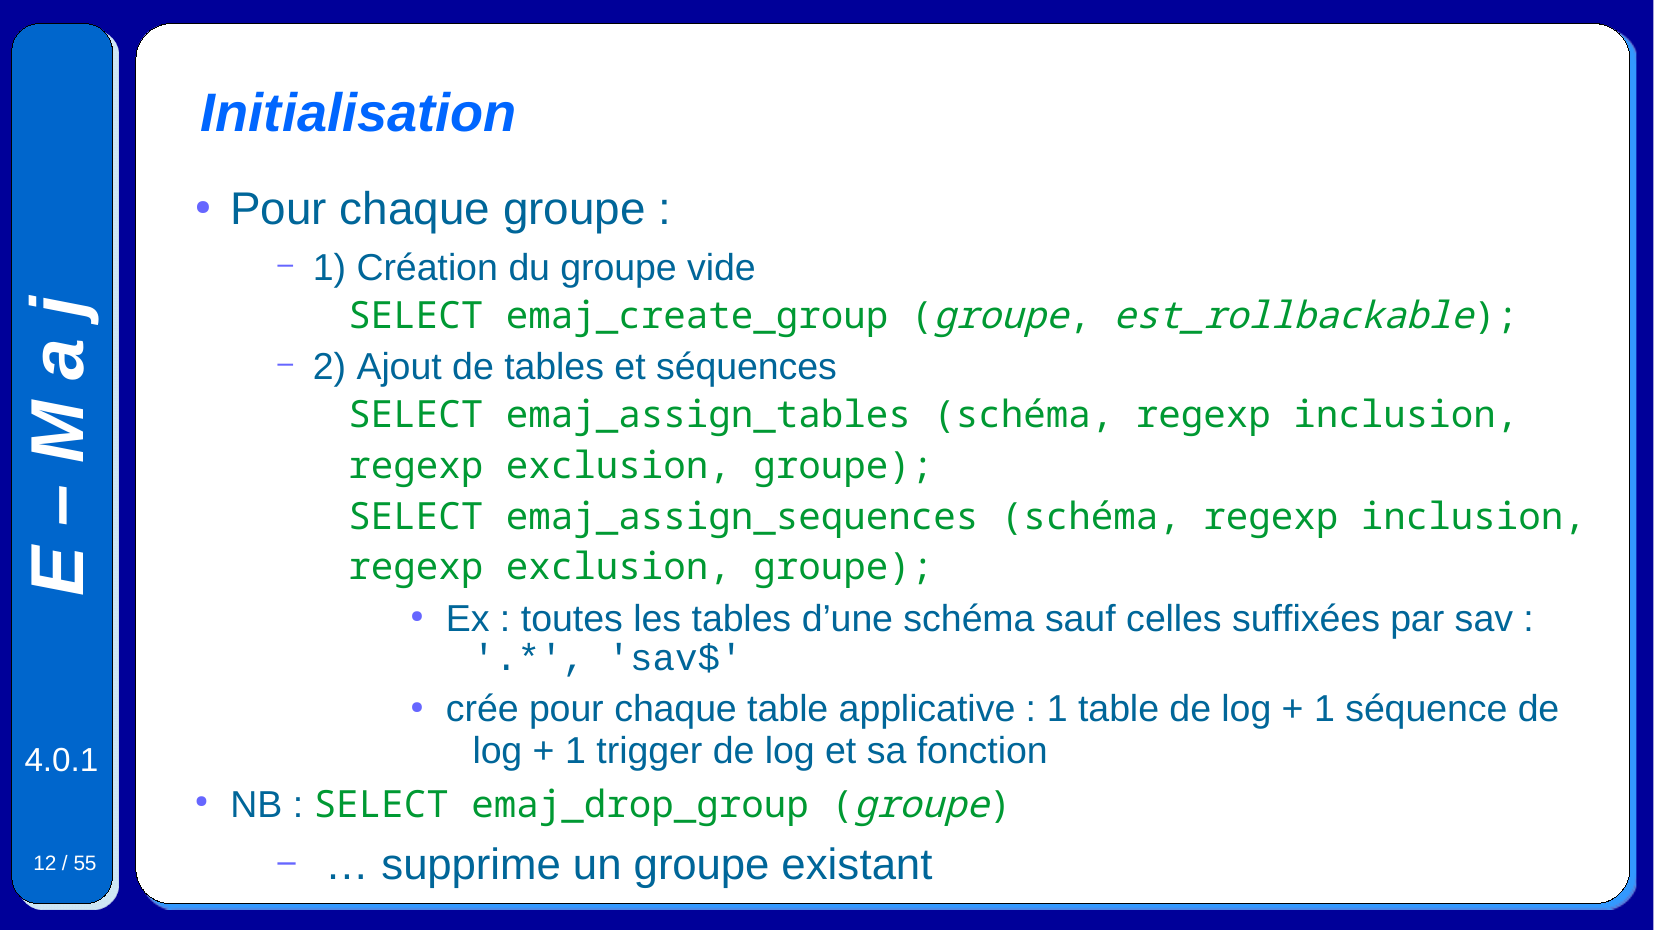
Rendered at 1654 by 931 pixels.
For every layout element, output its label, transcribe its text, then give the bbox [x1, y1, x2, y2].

title Initialisation [200, 34, 1575, 183]
list Pour chaque groupe : 1) Création du groupe vide SELECT emaj_create_group (groupe, est_rollbackable); 2) Ajout de tables et séquences SELECT emaj_assign_tables (schéma, regexp inclusion, regexp exclusion, groupe); SELECT emaj_assign_sequences (schéma, regexp inclusion, regexp exclusion, groupe); Ex : toutes les tables d’une schéma sauf celles suffixées par sav : '.*', 'sav$' crée pour chaque table applicative : 1 table de log + 1 séquence de log + 1 trigger de log et sa fonction NB : SELECT emaj_drop_group (groupe) … supprime un groupe existant [177, 183, 1587, 888]
